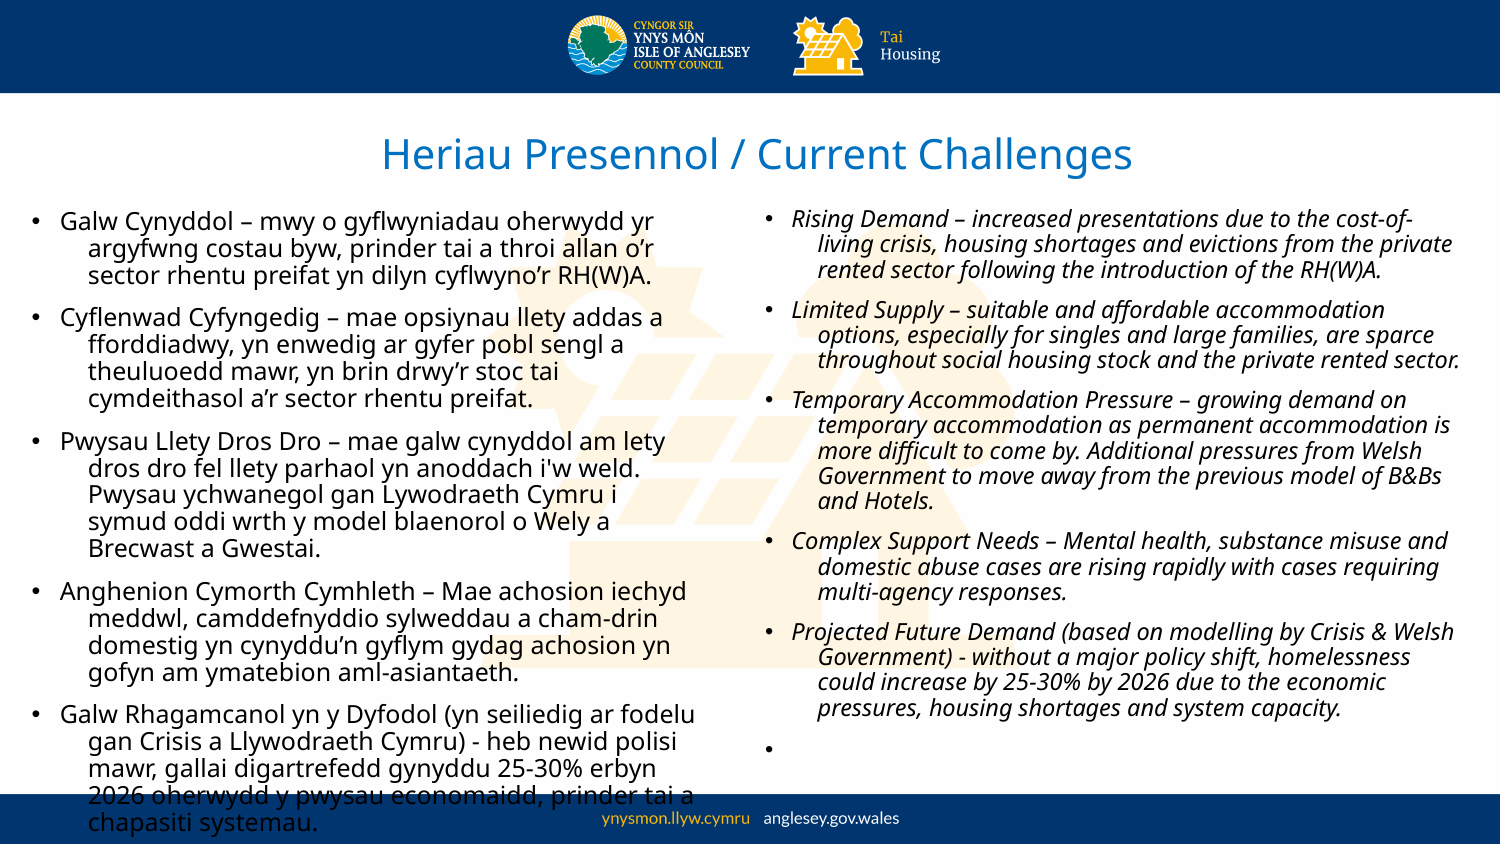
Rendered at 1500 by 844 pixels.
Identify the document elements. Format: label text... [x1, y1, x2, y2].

title Heriau Presennol / Current Challenges [68, 107, 1446, 205]
text_box Galw Cynyddol – mwy o gyflwyniadau oherwydd yr argyfwng costau byw, prinder tai a throi allan o’r sector rhentu preifat yn dilyn cyflwyno’r RH(W)A. Cyflenwad Cyfyngedig – mae opsiynau llety addas a fforddiadwy, yn enwedig ar gyfer pobl sengl a theuluoedd mawr, yn brin drwy’r stoc tai cymdeithasol a’r sector rhentu preifat. Pwysau Llety Dros Dro – mae galw cynyddol am lety dros dro fel llety parhaol yn anoddach i'w weld. Pwysau ychwanegol gan Lywodraeth Cymru i symud oddi wrth y model blaenorol o Wely a Brecwast a Gwestai.​ Anghenion Cymorth Cymhleth – Mae achosion iechyd meddwl, camddefnyddio sylweddau a cham-drin domestig yn cynyddu’n gyflym gydag achosion yn gofyn am ymatebion aml-asiantaeth. Galw Rhagamcanol yn y Dyfodol (yn seiliedig ar fodelu gan Crisis a Llywodraeth Cymru) - heb newid polisi mawr, gallai digartrefedd gynyddu 25-30% erbyn 2026 oherwydd y pwysau economaidd, prinder tai a chapasiti systemau. [16, 201, 713, 811]
list Rising Demand – increased presentations due to the cost-of-living crisis, housing shortages and evictions from the private rented sector following the introduction of the RH(W)A. Limited Supply – suitable and affordable accommodation options, especially for singles and large families, are sparce throughout social housing stock and the private rented sector. Temporary Accommodation Pressure – growing demand on temporary accommodation as permanent accommodation is more difficult to come by. Additional pressures from Welsh Government to move away from the previous model of B&Bs and Hotels. Complex Support Needs – Mental health, substance misuse and domestic abuse cases are rising rapidly with cases requiring multi-agency responses. Projected Future Demand (based on modelling by Crisis & Welsh Government) - without a major policy shift, homelessness could increase by 25-30% by 2026 due to the economic pressures, housing shortages and system capacity. [750, 199, 1484, 779]
